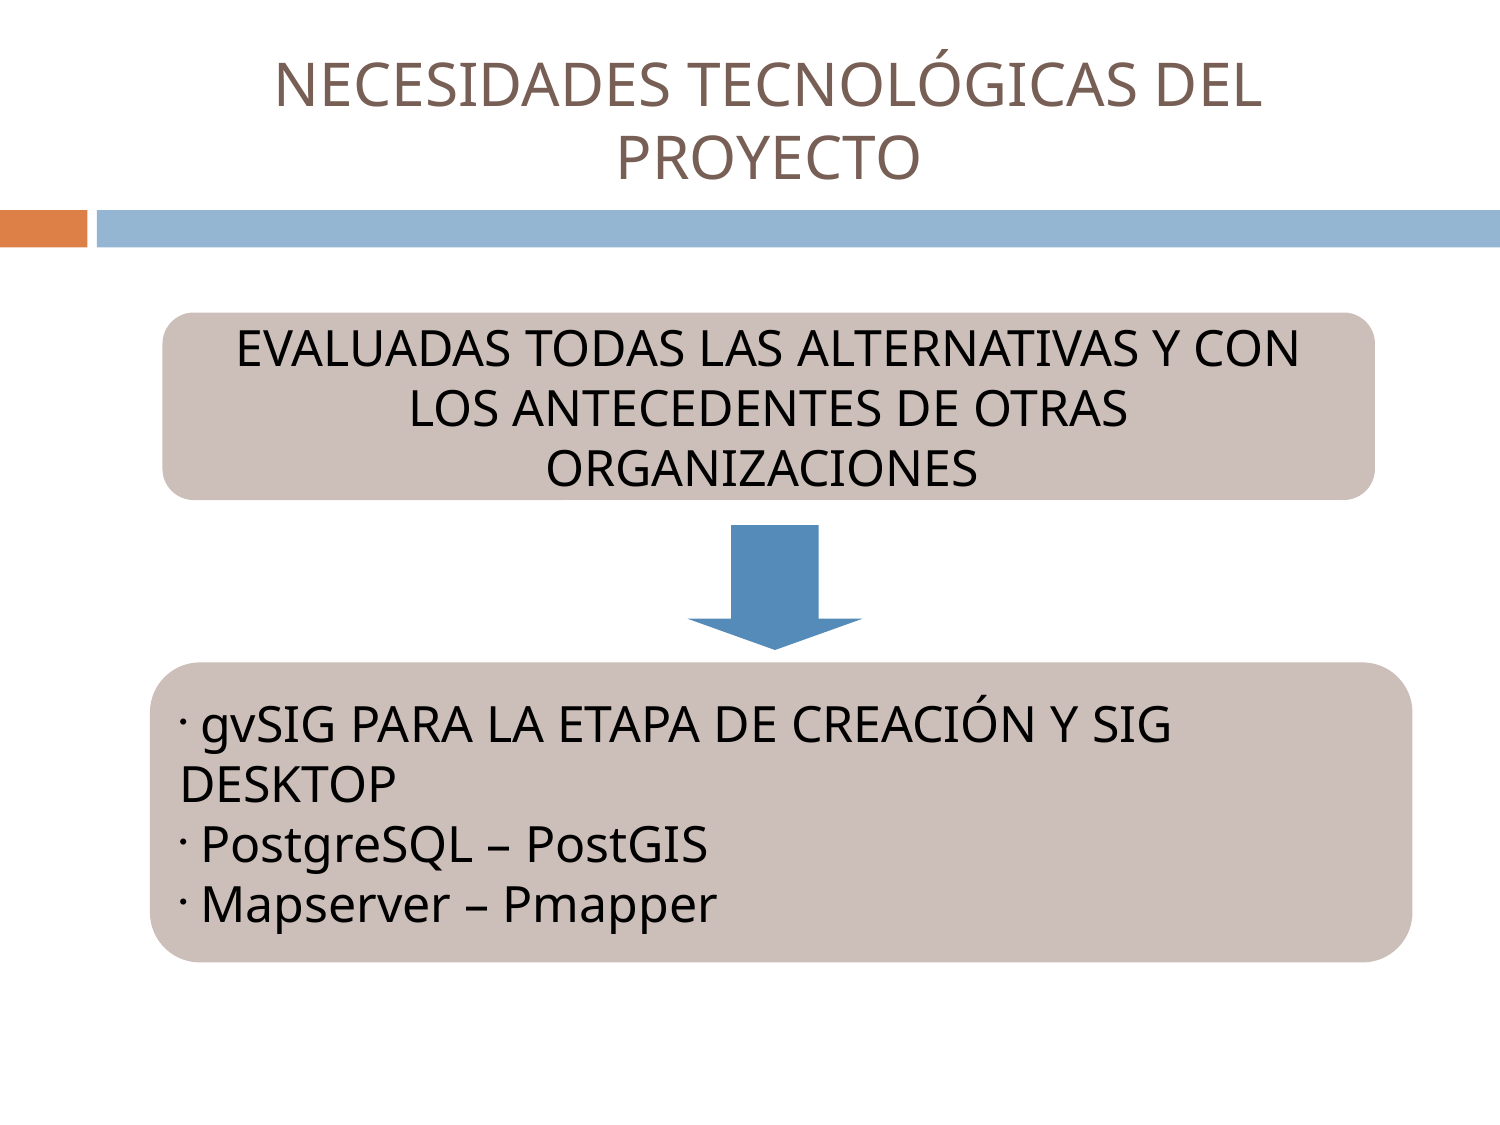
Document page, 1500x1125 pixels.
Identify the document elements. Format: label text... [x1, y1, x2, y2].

text_box EVALUADAS TODAS LAS ALTERNATIVAS Y CON LOS ANTECEDENTES DE OTRAS ORGANIZACIONES [162, 312, 1375, 501]
title NECESIDADES TECNOLÓGICAS DEL PROYECTO [100, 37, 1438, 200]
text_box [687, 525, 863, 651]
text_box gvSIG PARA LA ETAPA DE CREACIÓN Y SIG DESKTOP PostgreSQL – PostGIS Mapserver – Pmapper [149, 662, 1413, 963]
